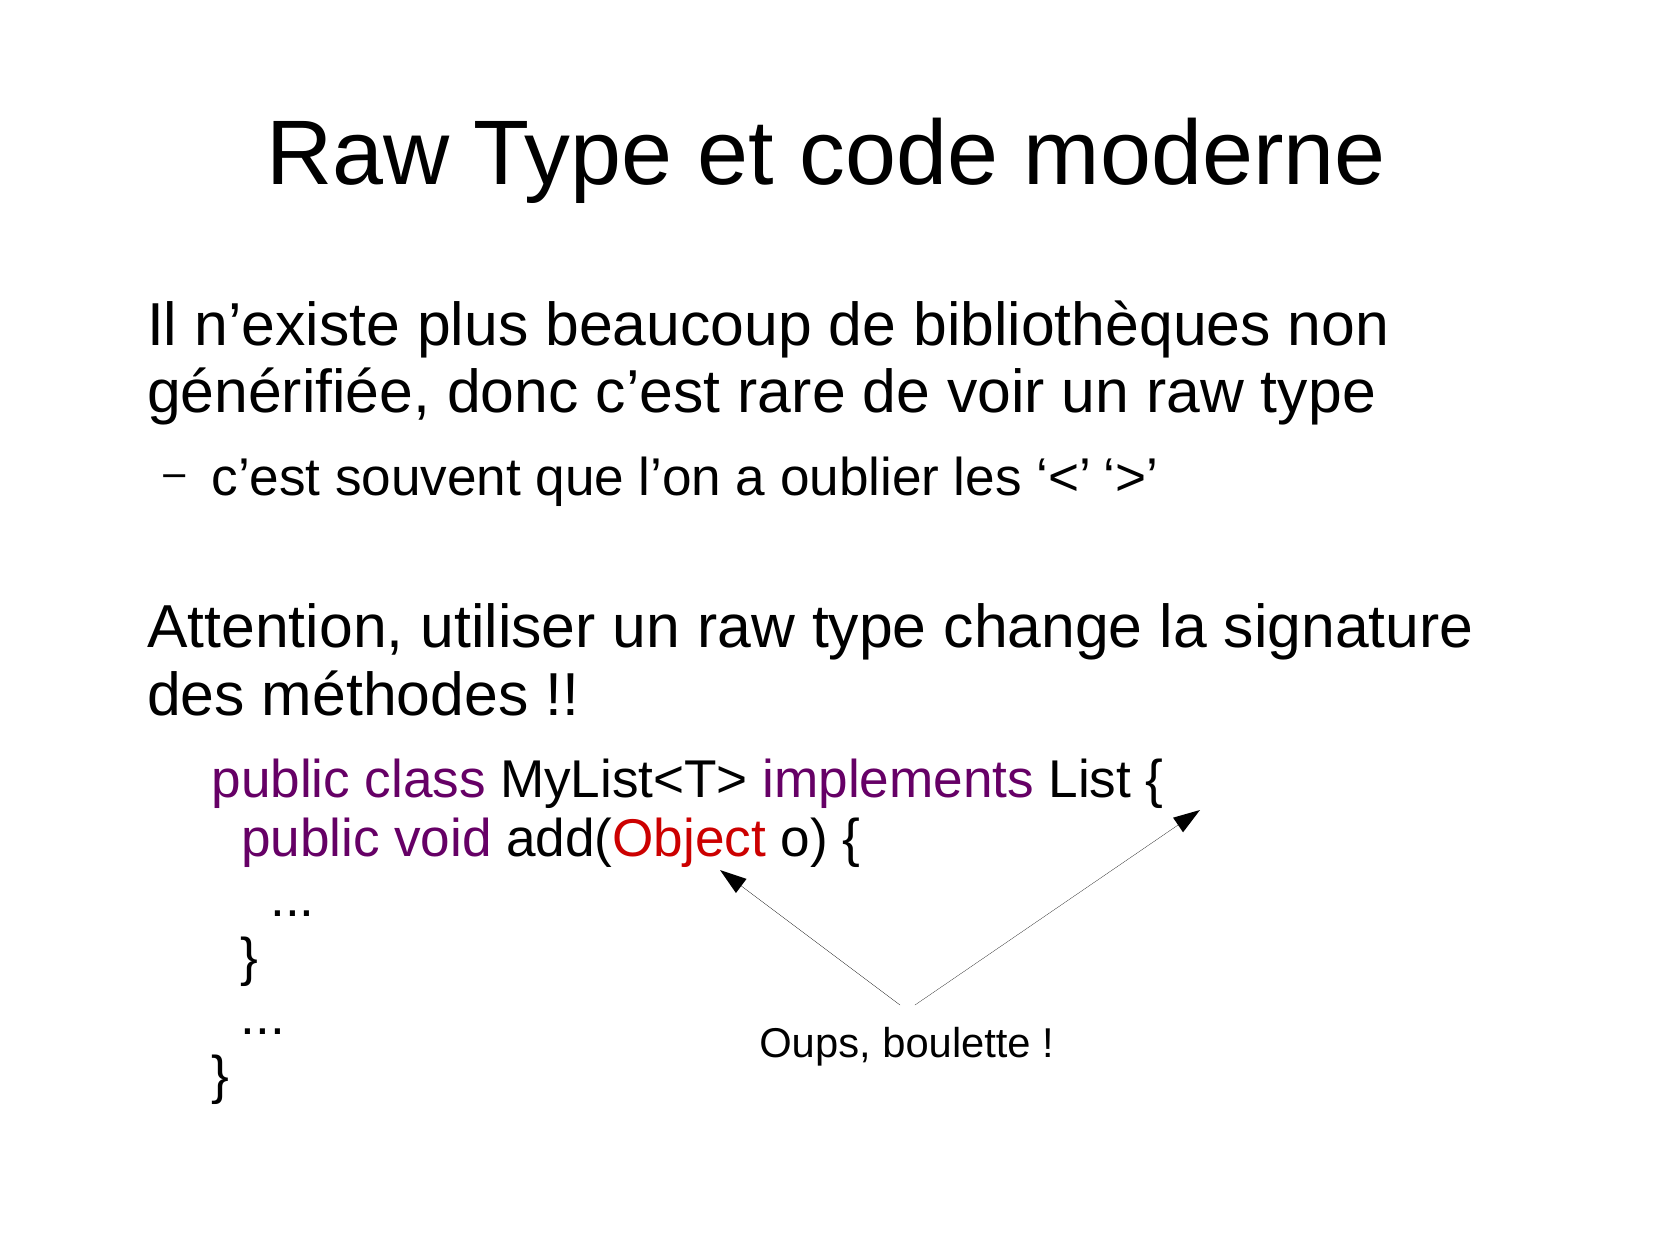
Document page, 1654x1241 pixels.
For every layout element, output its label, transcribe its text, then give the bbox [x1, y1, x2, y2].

list Il n’existe plus beaucoup de bibliothèques non générifiée, donc c’est rare de voir un raw type c’est souvent que l’on a oublier les ‘<’ ‘>’ Attention, utiliser un raw type change la signature des méthodes !! public class MyList<T> implements List { public void add(Object o) { ... } ... } [82, 290, 1571, 1111]
title Raw Type et code moderne [82, 49, 1571, 257]
text_box Oups, boulette ! [744, 1012, 1069, 1075]
